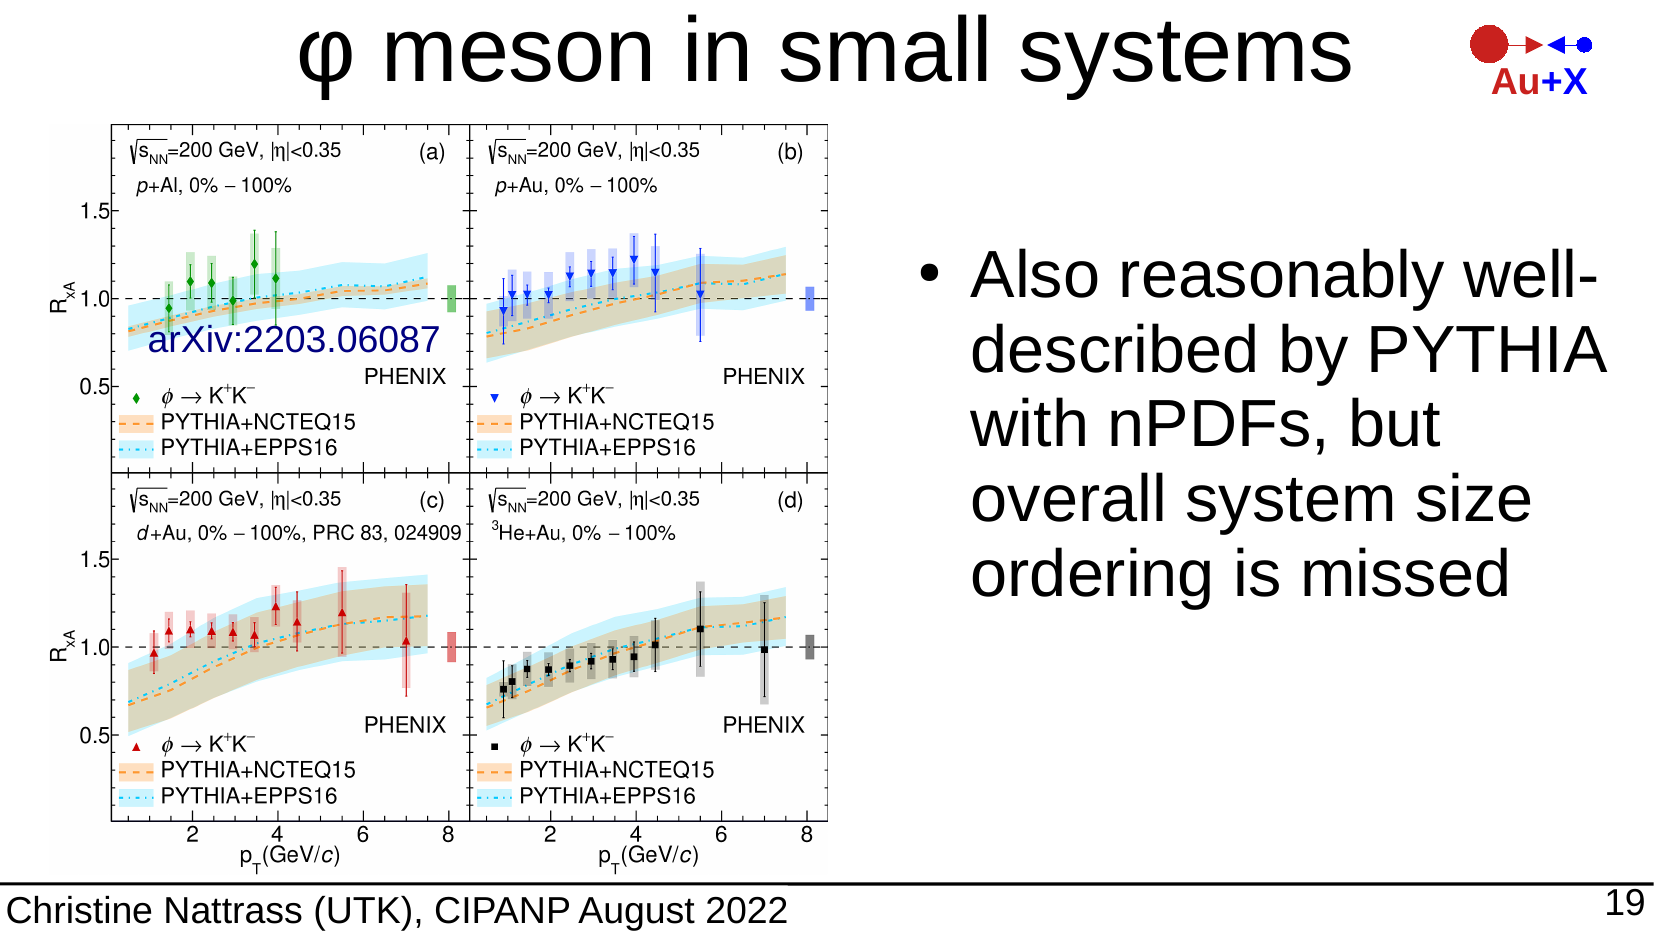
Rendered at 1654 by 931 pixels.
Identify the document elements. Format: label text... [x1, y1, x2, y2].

text_box Au+X [1476, 52, 1603, 110]
text_box arXiv:2203.06087 [132, 311, 456, 369]
text_box [1576, 37, 1592, 52]
list Also reasonably well-described by PYTHIA with nPDFs, but overall system size ordering is missed [900, 236, 1635, 619]
title φ meson in small systems [82, 0, 1571, 128]
text_box [1470, 25, 1509, 58]
picture [49, 124, 828, 875]
